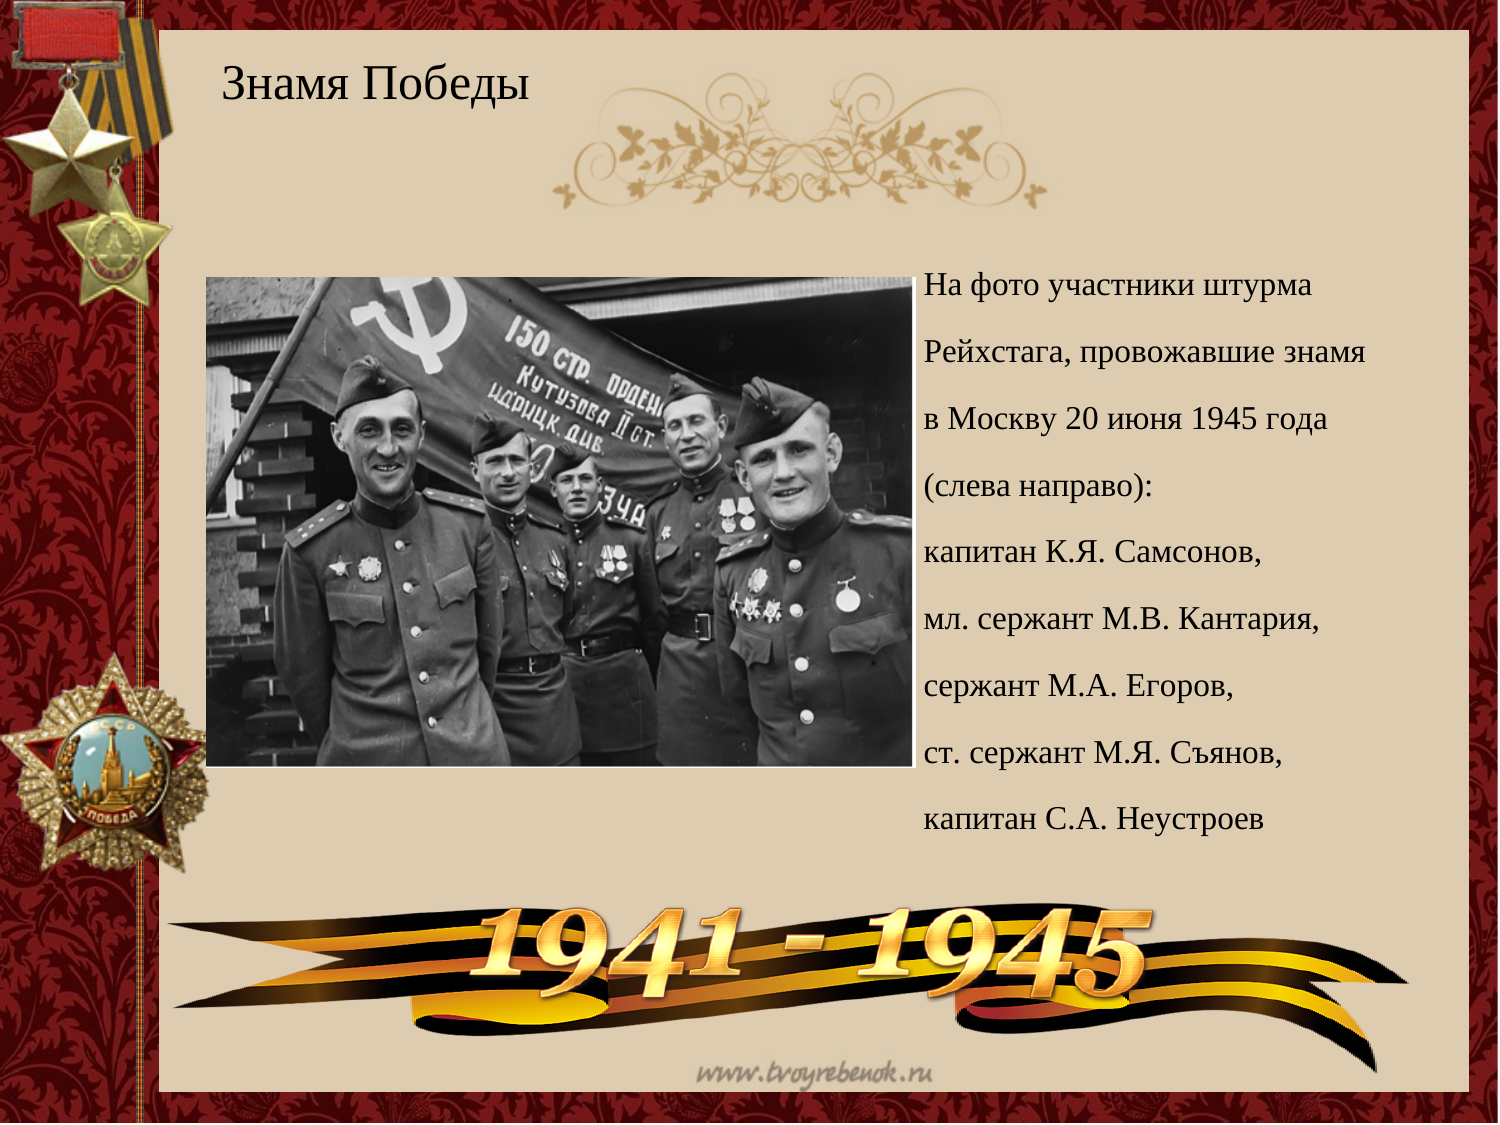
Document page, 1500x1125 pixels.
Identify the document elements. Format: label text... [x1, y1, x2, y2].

list На фото участники штурма Рейхстага, провожавшие знамя в Москву 20 июня 1945 года (слева направо): капитан К.Я. Самсонов, мл. сержант М.В. Кантария, сержант М.А. Егоров, ст. сержант М.Я. Съянов, капитан С.А. Неустроев [88, 261, 1439, 1004]
title Знамя Победы [206, 47, 562, 119]
picture [0, 0, 1498, 1123]
